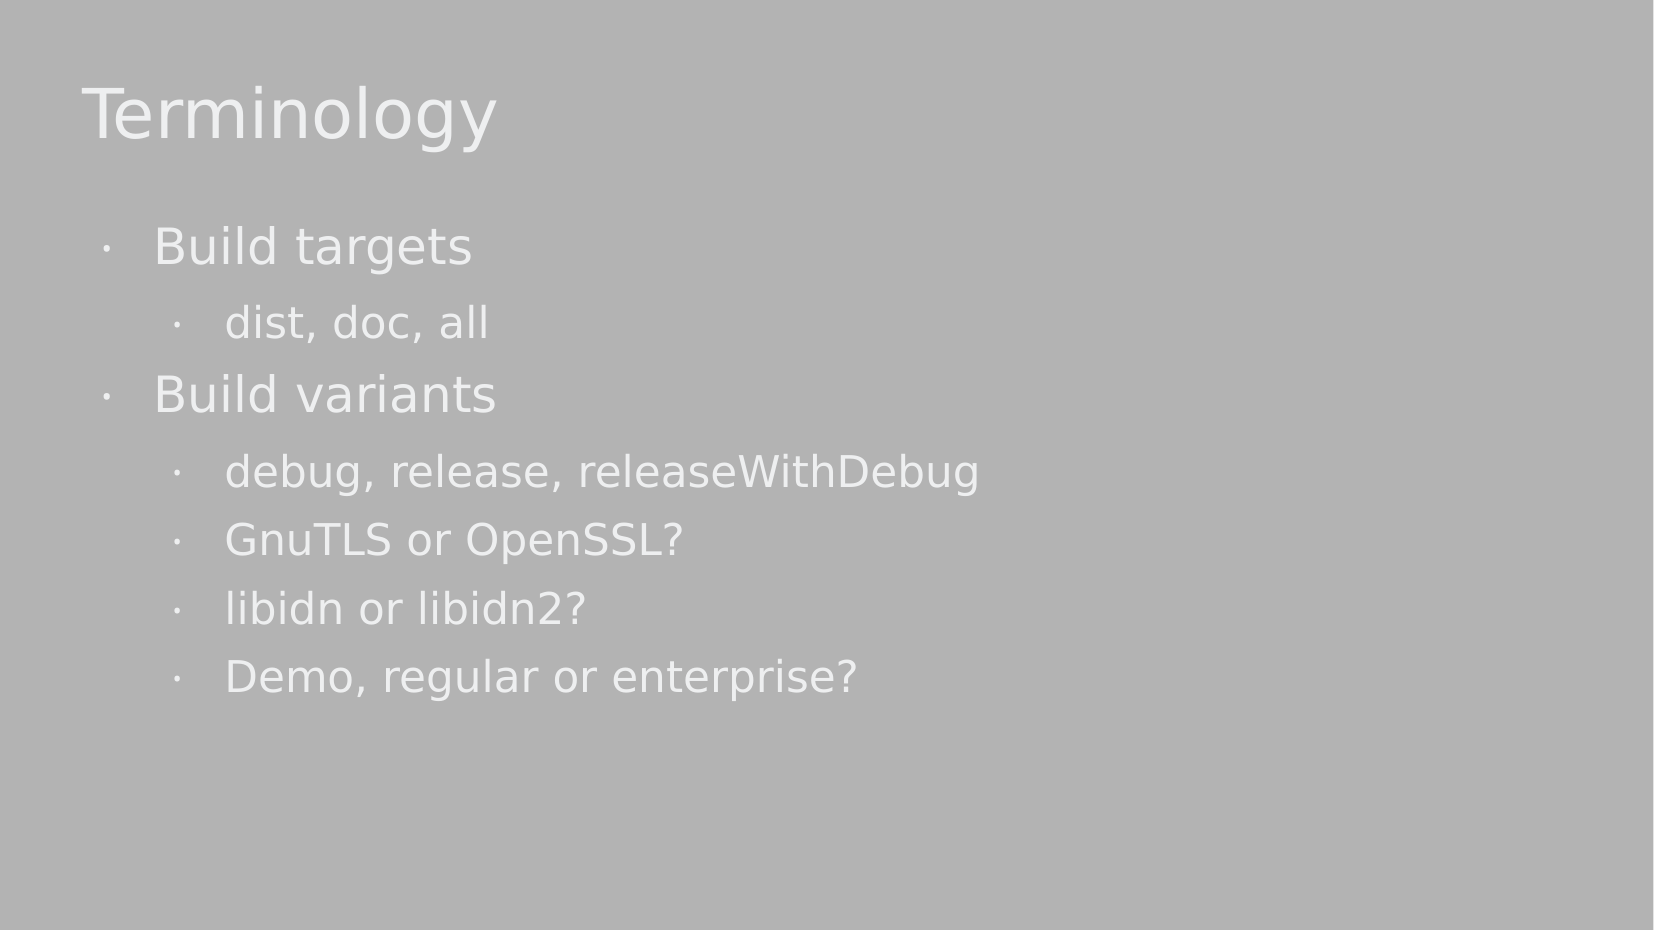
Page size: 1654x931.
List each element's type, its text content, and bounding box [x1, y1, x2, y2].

list Build targets dist, doc, all Build variants debug, release, releaseWithDebug GnuTLS or OpenSSL? libidn or libidn2? Demo, regular or enterprise? [82, 217, 1571, 758]
title Terminology [82, 37, 1571, 193]
